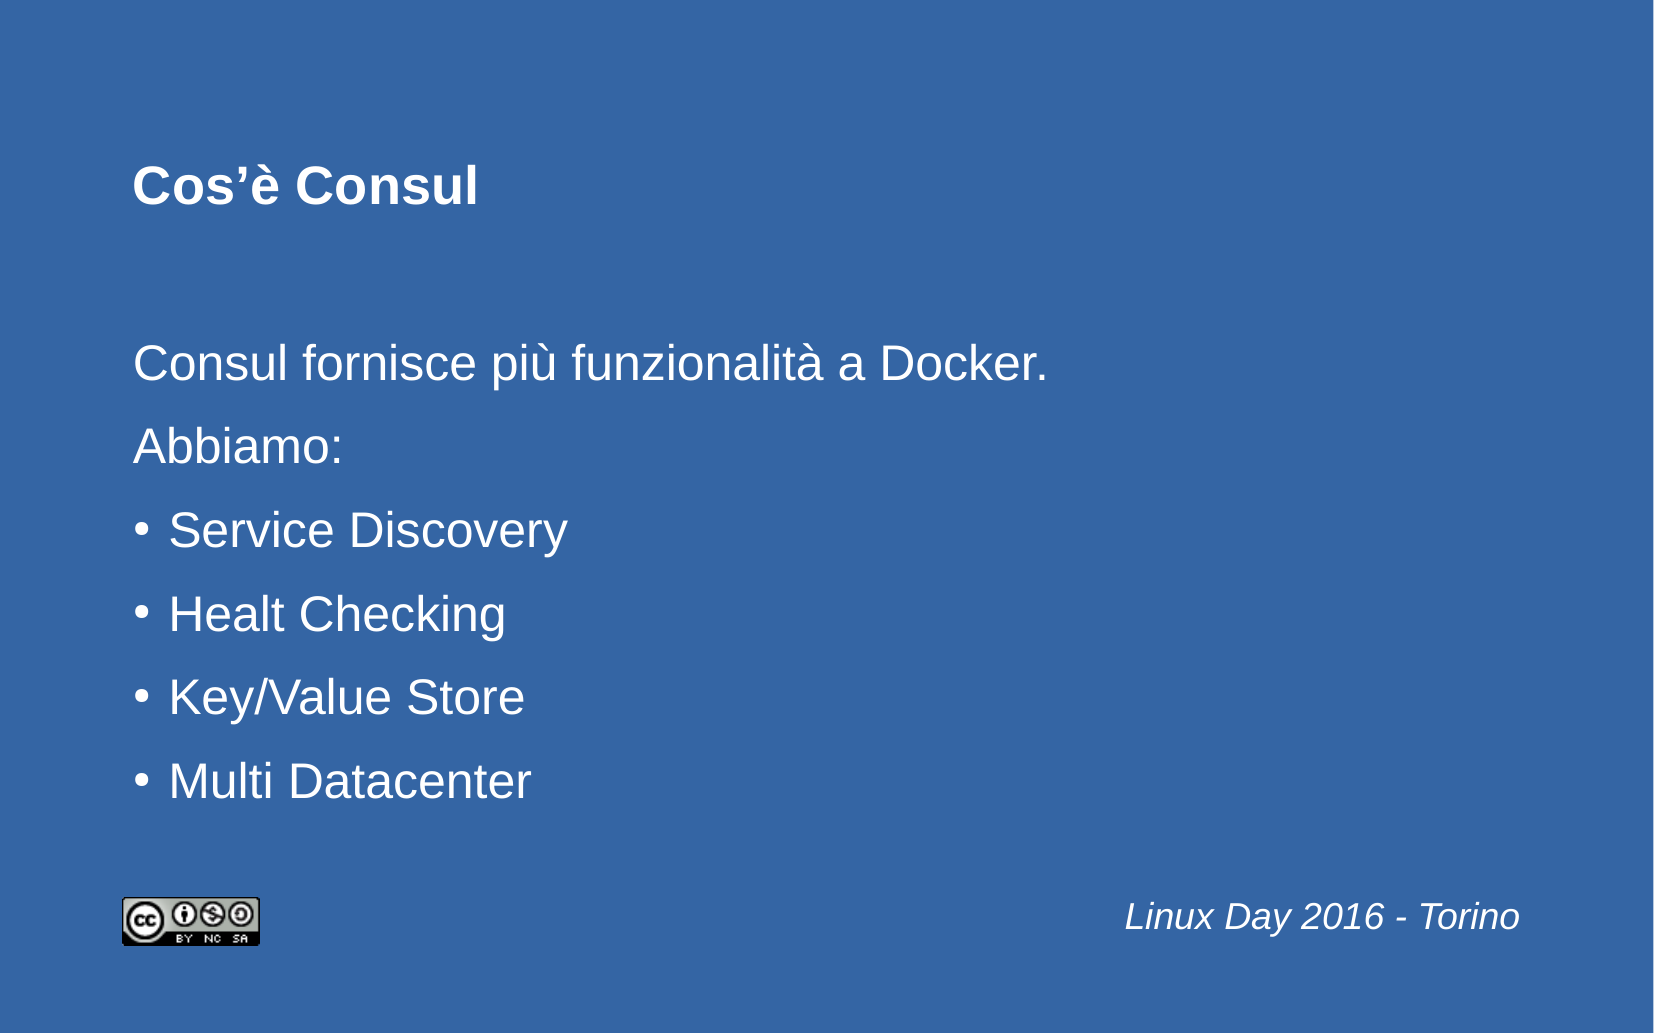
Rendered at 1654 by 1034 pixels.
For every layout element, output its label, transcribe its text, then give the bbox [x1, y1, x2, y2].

text_box Linux Day 2016 - Torino [1109, 887, 1536, 1034]
picture [122, 897, 260, 946]
text_box Cos’è Consul Consul fornisce più funzionalità a Docker. Abbiamo: Service Discovery Healt Checking Key/Value Store Multi Datacenter [118, 118, 1536, 961]
